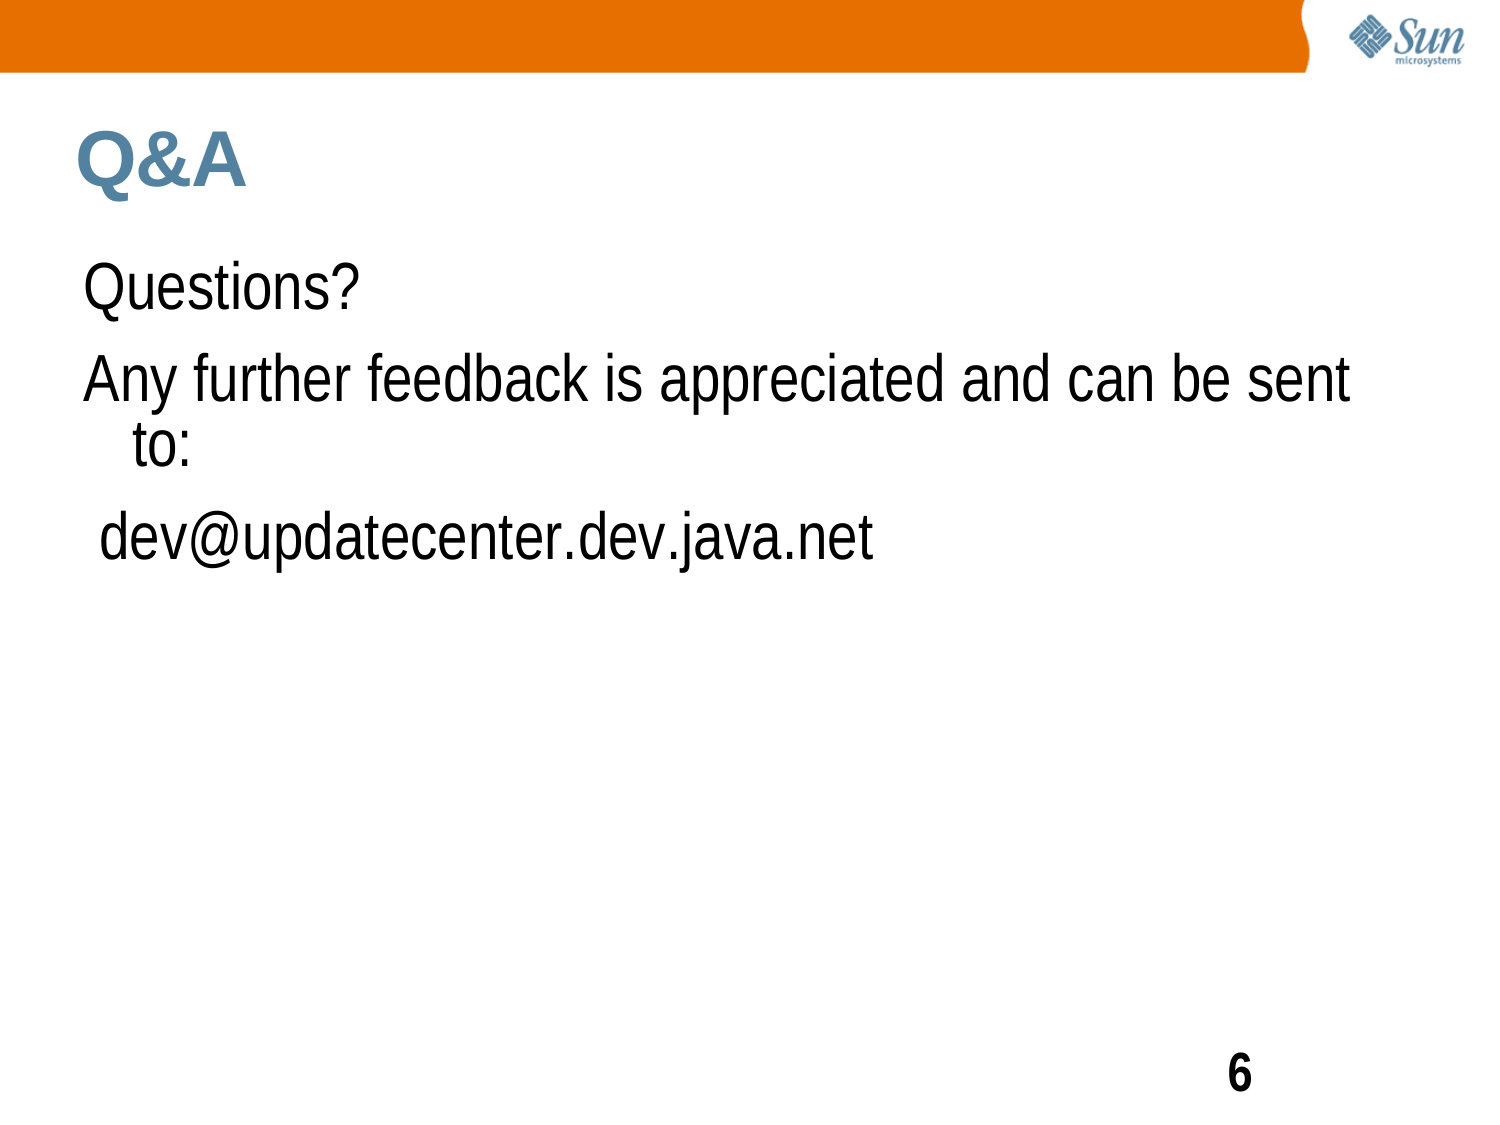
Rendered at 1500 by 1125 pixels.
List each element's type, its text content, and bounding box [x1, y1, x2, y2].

title Q&A [75, 122, 1438, 227]
picture [0, 0, 1500, 75]
list Questions? Any further feedback is appreciated and can be sent to: dev@updatecenter.dev.java.net [64, 257, 1402, 1017]
